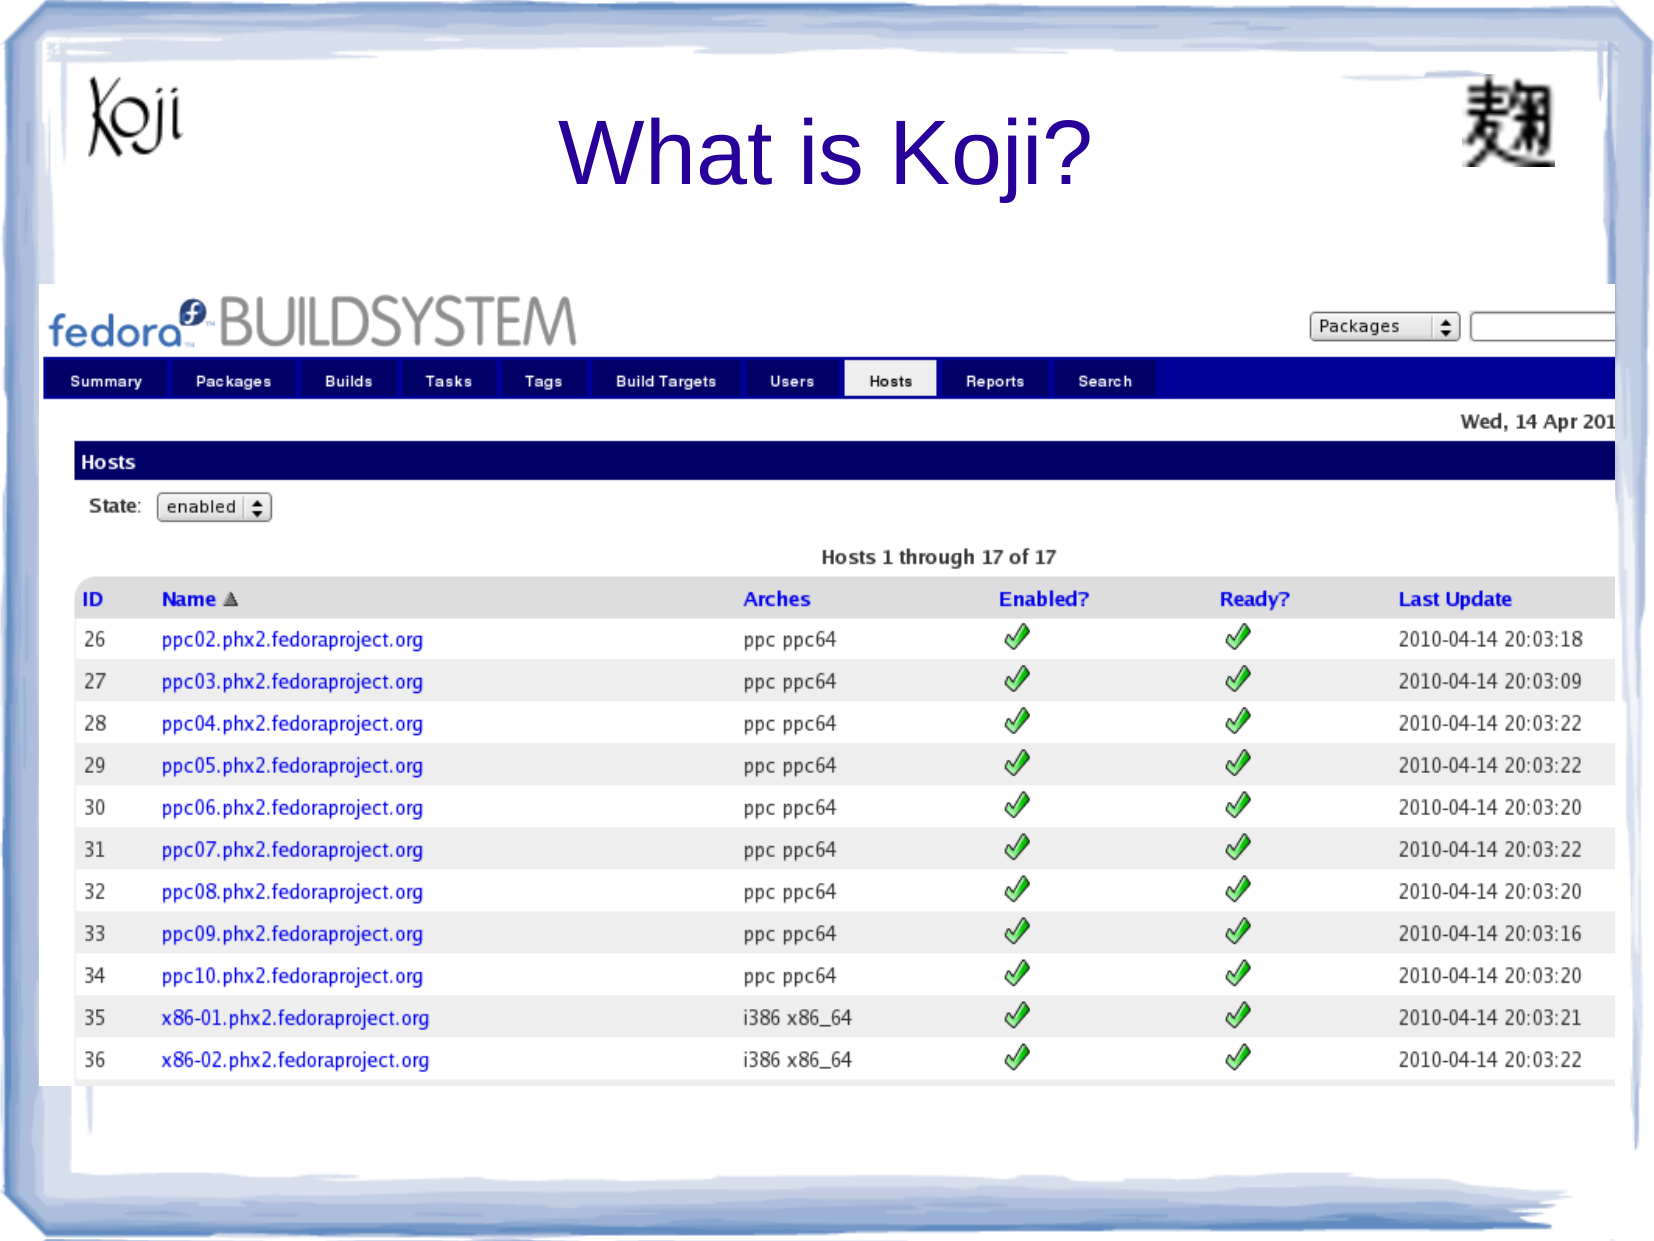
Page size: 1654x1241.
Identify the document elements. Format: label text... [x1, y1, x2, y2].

picture [0, 0, 1654, 1241]
title What is Koji? [82, 49, 1571, 257]
